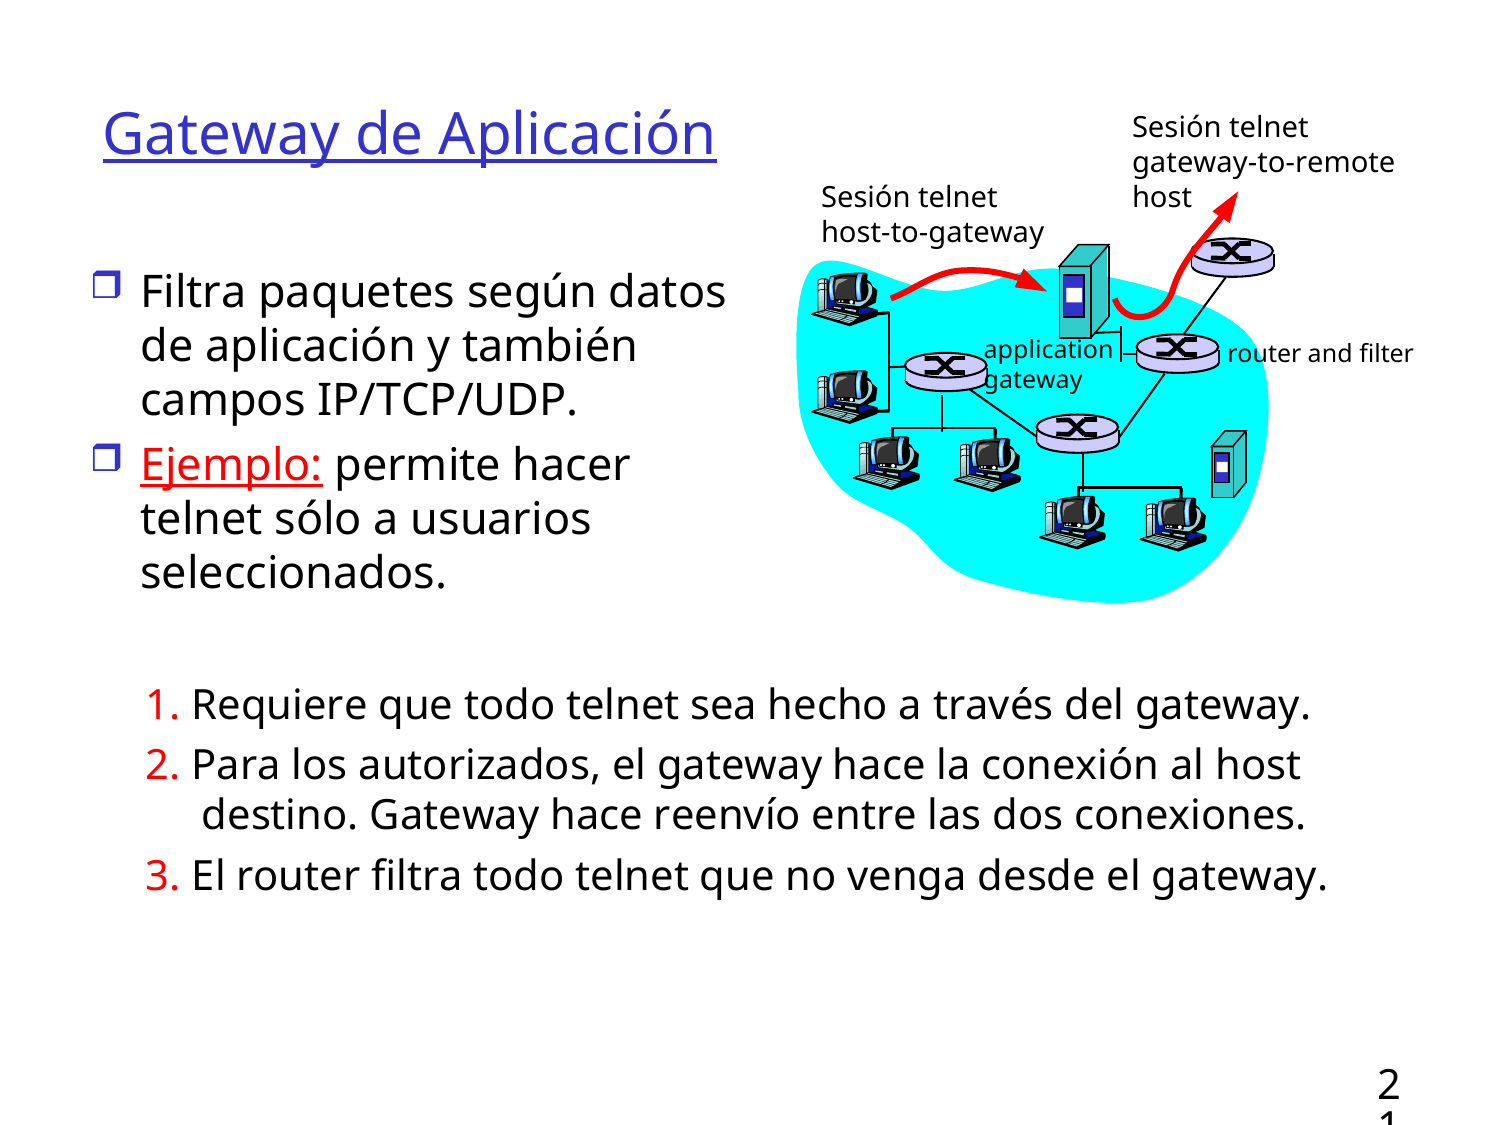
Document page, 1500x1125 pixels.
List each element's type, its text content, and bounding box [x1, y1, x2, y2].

text_box 1. Requiere que todo telnet sea hecho a través del gateway. 2. Para los autorizados, el gateway hace la conexión al host destino. Gateway hace reenvío entre las dos conexiones. 3. El router filtra todo telnet que no venga desde el gateway. [130, 670, 1385, 997]
text_box router and filter [1212, 330, 1430, 376]
picture [953, 437, 1022, 493]
text_box [796, 244, 1269, 603]
text_box Sesión telnet host-to-gateway [806, 170, 1060, 257]
picture [852, 435, 921, 491]
text_box application gateway [968, 325, 1129, 402]
picture [1139, 497, 1208, 552]
picture [1038, 495, 1107, 550]
text_box Sesión telnet gateway-to-remote host [1117, 100, 1419, 222]
list Filtra paquetes según datos de aplicación y también campos IP/TCP/UDP. Ejemplo: permite hacer telnet sólo a usuarios seleccionados. [74, 255, 754, 623]
picture [810, 272, 880, 327]
picture [810, 369, 880, 424]
title Gateway de Aplicación [87, 37, 1363, 225]
text_box [1192, 238, 1274, 277]
